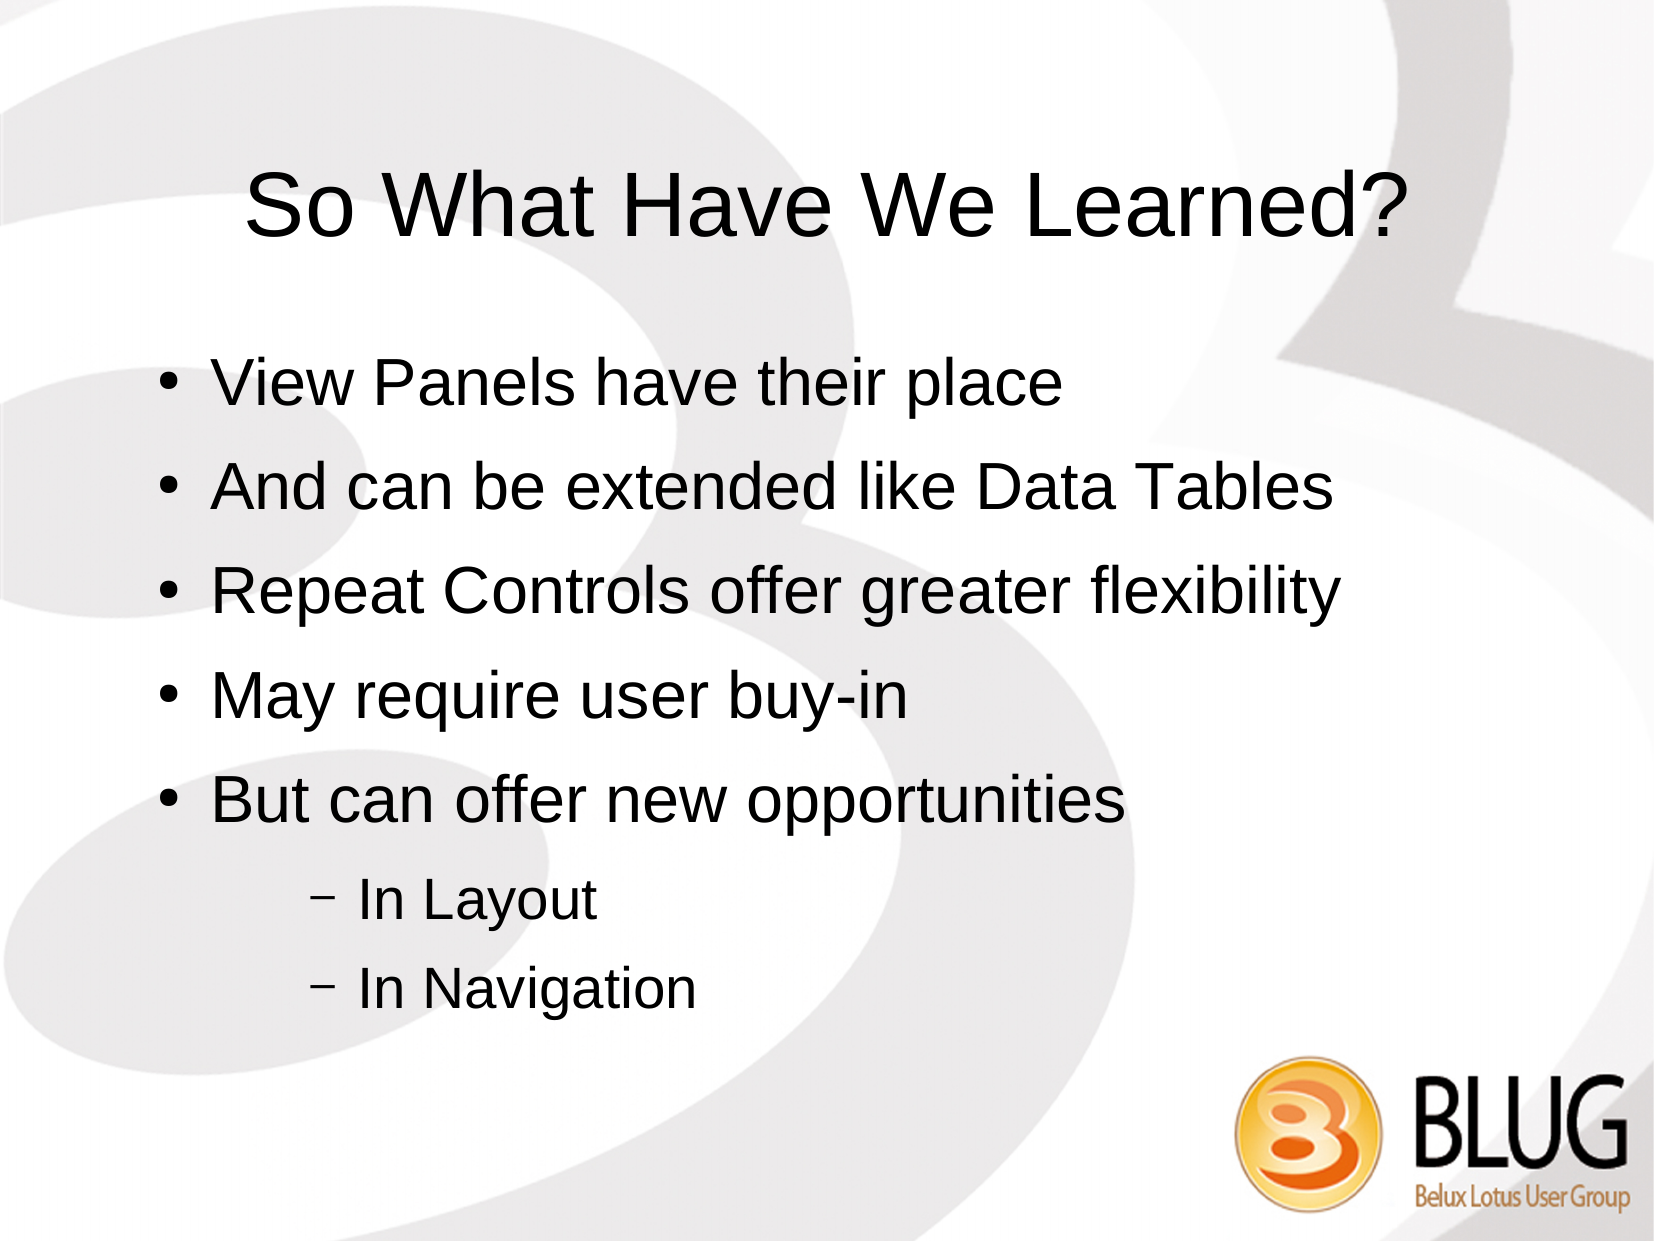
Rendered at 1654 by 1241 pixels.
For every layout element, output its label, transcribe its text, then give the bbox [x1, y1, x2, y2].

picture [0, 0, 1654, 1241]
title So What Have We Learned? [121, 102, 1534, 310]
list View Panels have their place And can be extended like Data Tables Repeat Controls offer greater flexibility May require user buy-in But can offer new opportunities In Layout In Navigation [121, 344, 1534, 1126]
